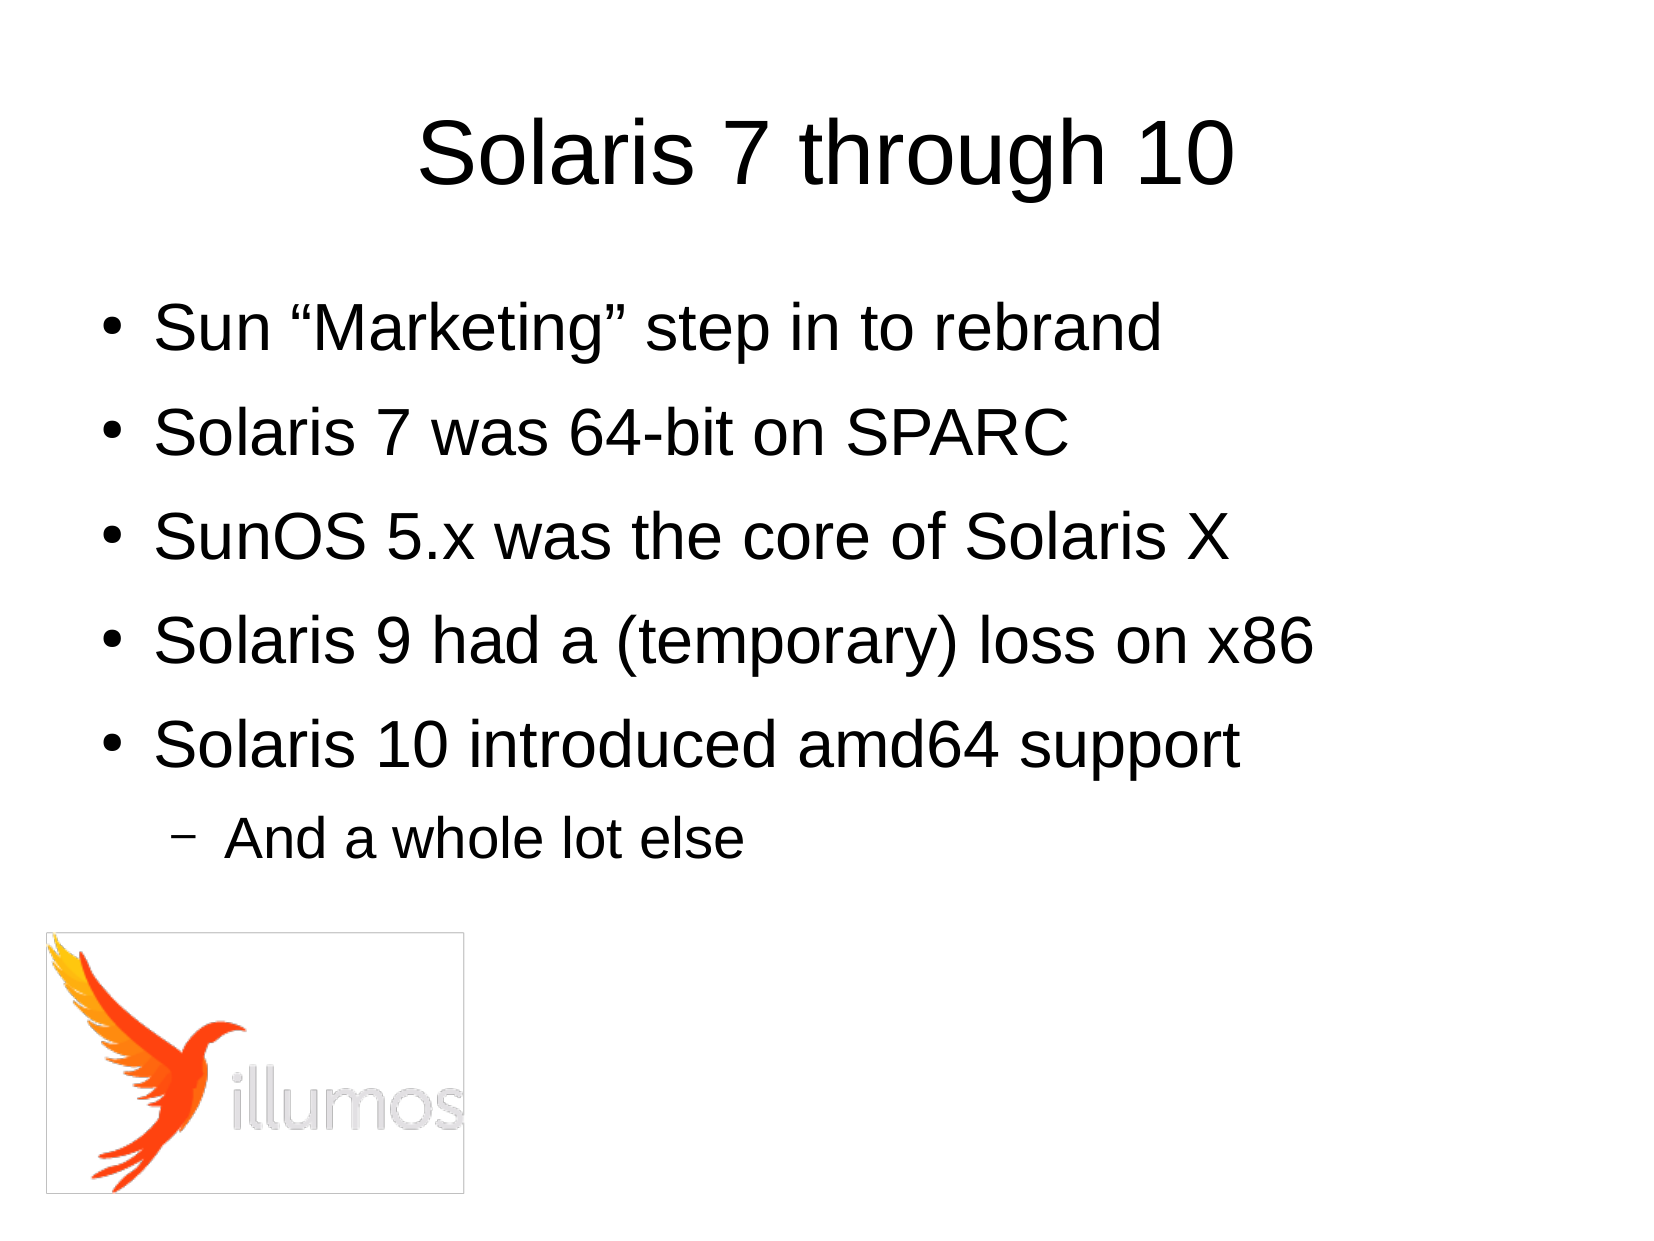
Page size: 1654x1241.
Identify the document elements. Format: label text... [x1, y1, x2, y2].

picture [0, 886, 511, 1241]
list Sun “Marketing” step in to rebrand Solaris 7 was 64-bit on SPARC SunOS 5.x was the core of Solaris X Solaris 9 had a (temporary) loss on x86 Solaris 10 introduced amd64 support And a whole lot else [82, 290, 1571, 1010]
title Solaris 7 through 10 [82, 49, 1571, 257]
